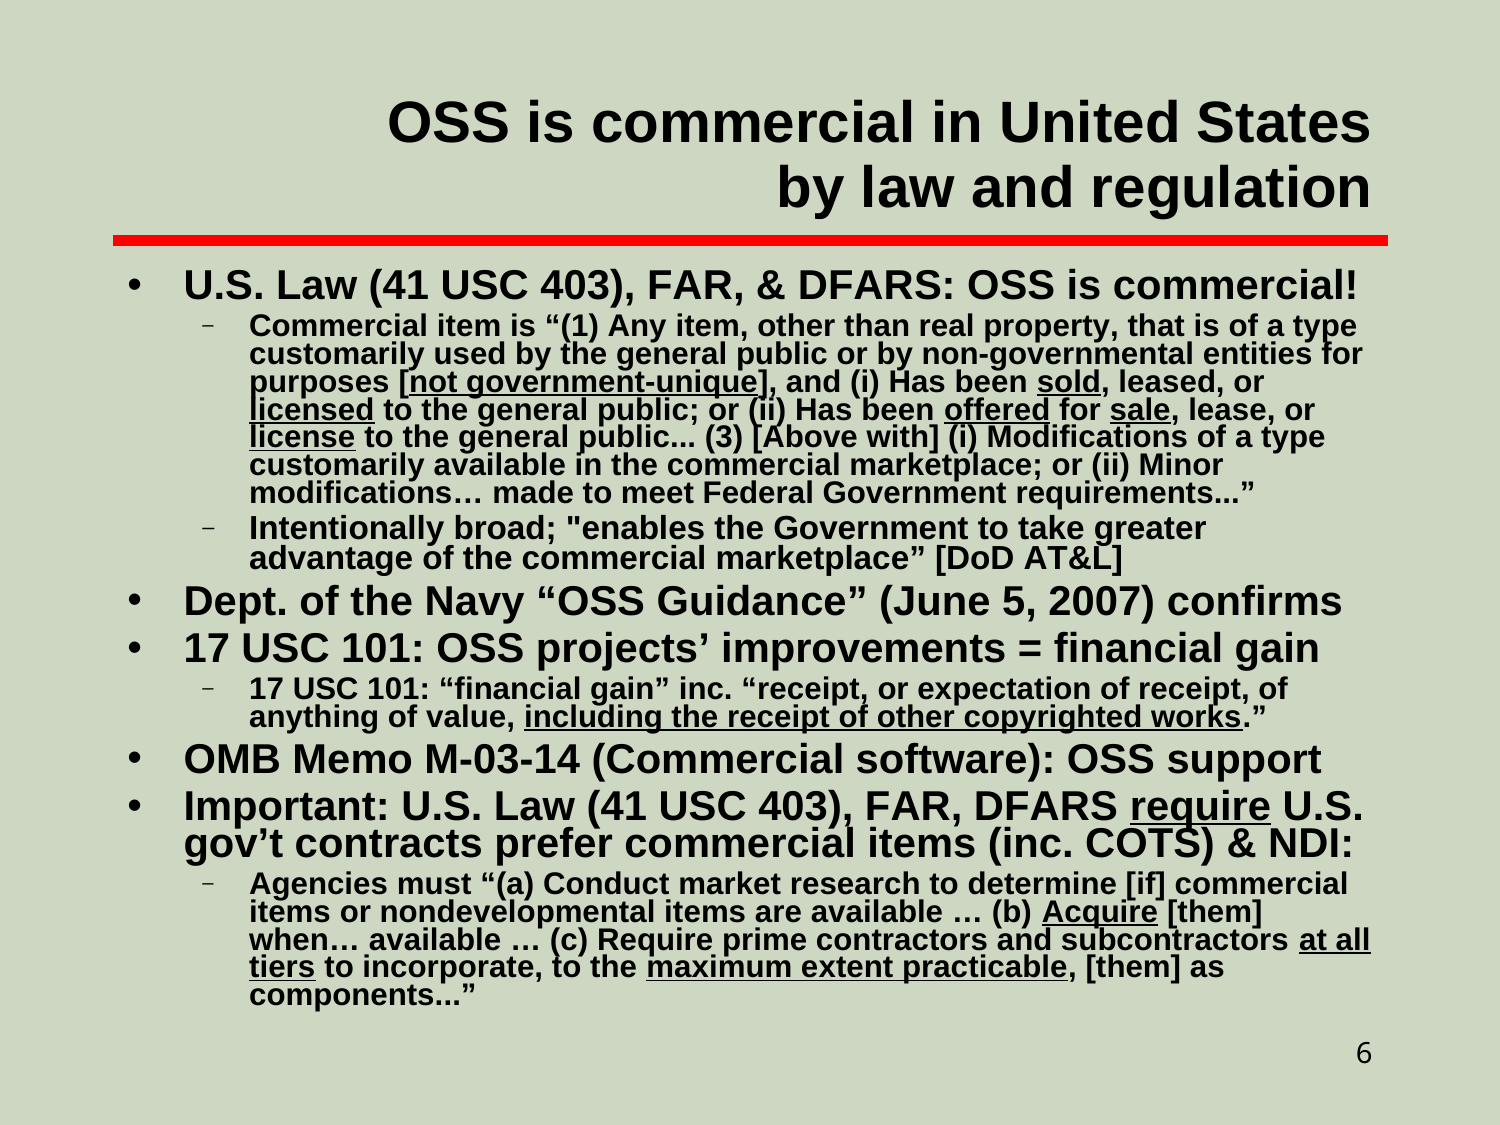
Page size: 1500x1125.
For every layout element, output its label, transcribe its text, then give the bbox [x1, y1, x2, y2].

title OSS is commercial in United States by law and regulation [337, 80, 1388, 229]
list U.S. Law (41 USC 403), FAR, & DFARS: OSS is commercial! Commercial item is “(1) Any item, other than real property, that is of a type customarily used by the general public or by non-governmental entities for purposes [not government-unique], and (i) Has been sold, leased, or licensed to the general public; or (ii) Has been offered for sale, lease, or license to the general public... (3) [Above with] (i) Modifications of a type customarily available in the commercial marketplace; or (ii) Minor modifications… made to meet Federal Government requirements...” Intentionally broad; "enables the Government to take greater advantage of the commercial marketplace” [DoD AT&L] Dept. of the Navy “OSS Guidance” (June 5, 2007) confirms 17 USC 101: OSS projects’ improvements = financial gain 17 USC 101: “financial gain” inc. “receipt, or expectation of receipt, of anything of value, including the receipt of other copyrighted works.” OMB Memo M-03-14 (Commercial software): OSS support Important: U.S. Law (41 USC 403), FAR, DFARS require U.S. gov’t contracts prefer commercial items (inc. COTS) & NDI: Agencies must “(a) Conduct market research to determine [if] commercial items or nondevelopmental items are available … (b) Acquire [them] when… available … (c) Require prime contractors and subcontractors at all tiers to incorporate, to the maximum extent practicable, [them] as components...” [112, 262, 1388, 1088]
